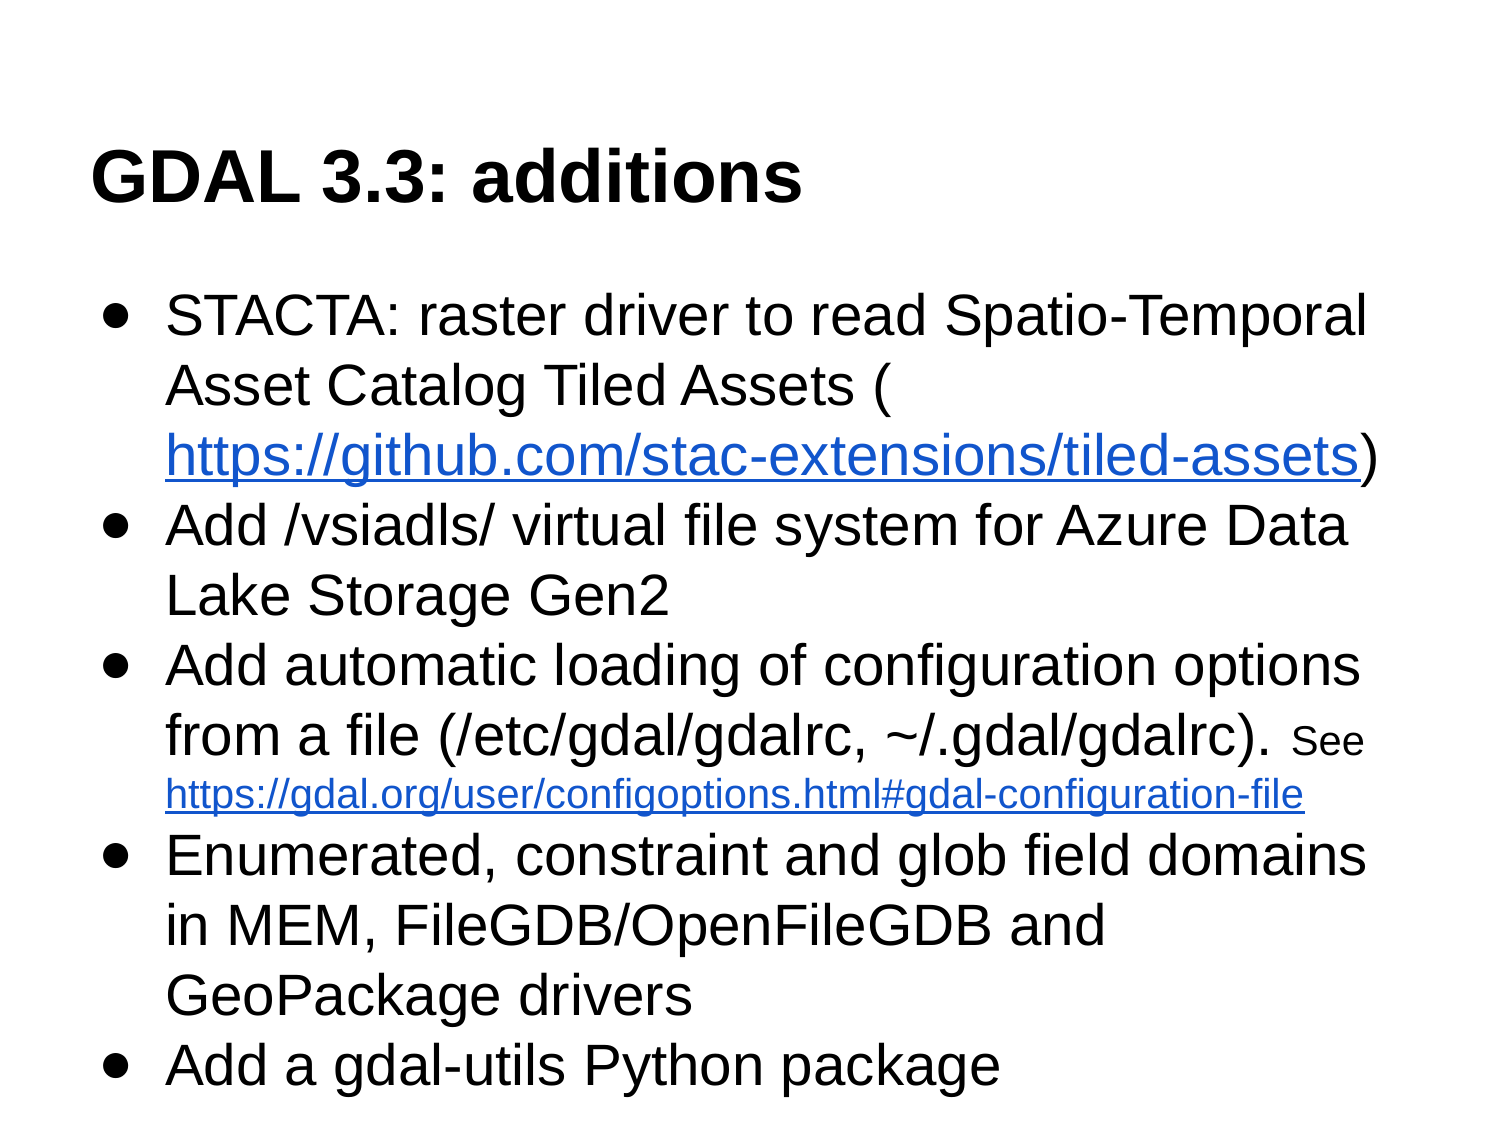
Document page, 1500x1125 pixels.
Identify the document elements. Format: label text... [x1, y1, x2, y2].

title GDAL 3.3: additions [75, 45, 1425, 233]
list STACTA: raster driver to read Spatio-Temporal Asset Catalog Tiled Assets (https://github.com/stac-extensions/tiled-assets) Add /vsiadls/ virtual file system for Azure Data Lake Storage Gen2 Add automatic loading of configuration options from a file (/etc/gdal/gdalrc, ~/.gdal/gdalrc). See https://gdal.org/user/configoptions.html#gdal-configuration-file Enumerated, constraint and glob field domains in MEM, FileGDB/OpenFileGDB and GeoPackage drivers Add a gdal-utils Python package [75, 262, 1425, 1078]
